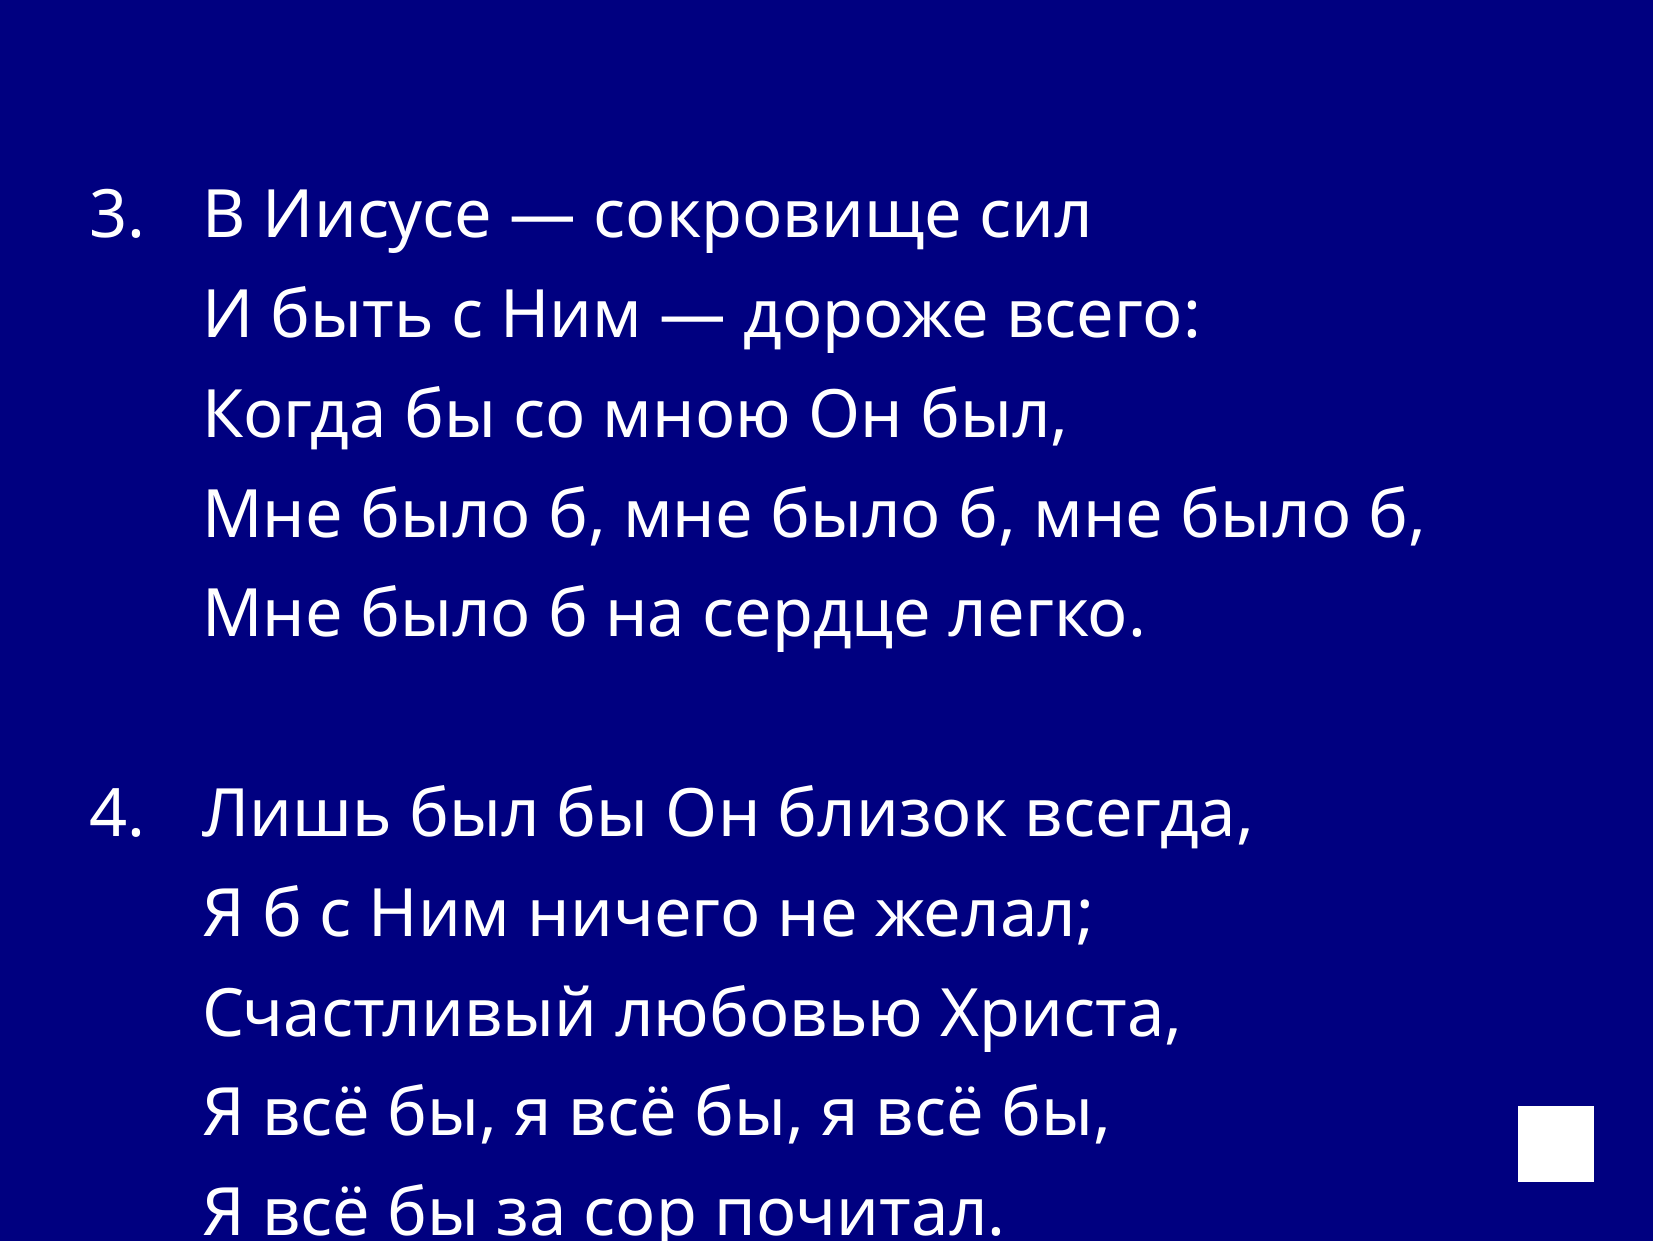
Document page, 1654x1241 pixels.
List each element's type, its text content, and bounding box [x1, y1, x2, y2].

text_box 3. В Иисусе — сокровище сил И быть с Ним — дороже всего: Когда бы со мною Он был, Мне было б, мне было б, мне было б, Мне было б на сердце легко. 4. Лишь был бы Он близок всегда, Я б с Ним ничего не желал; Счастливый любовью Христа, Я всё бы, я всё бы, я всё бы, Я всё бы за сор почитал. [75, 150, 1576, 1163]
text_box [1518, 1106, 1594, 1182]
